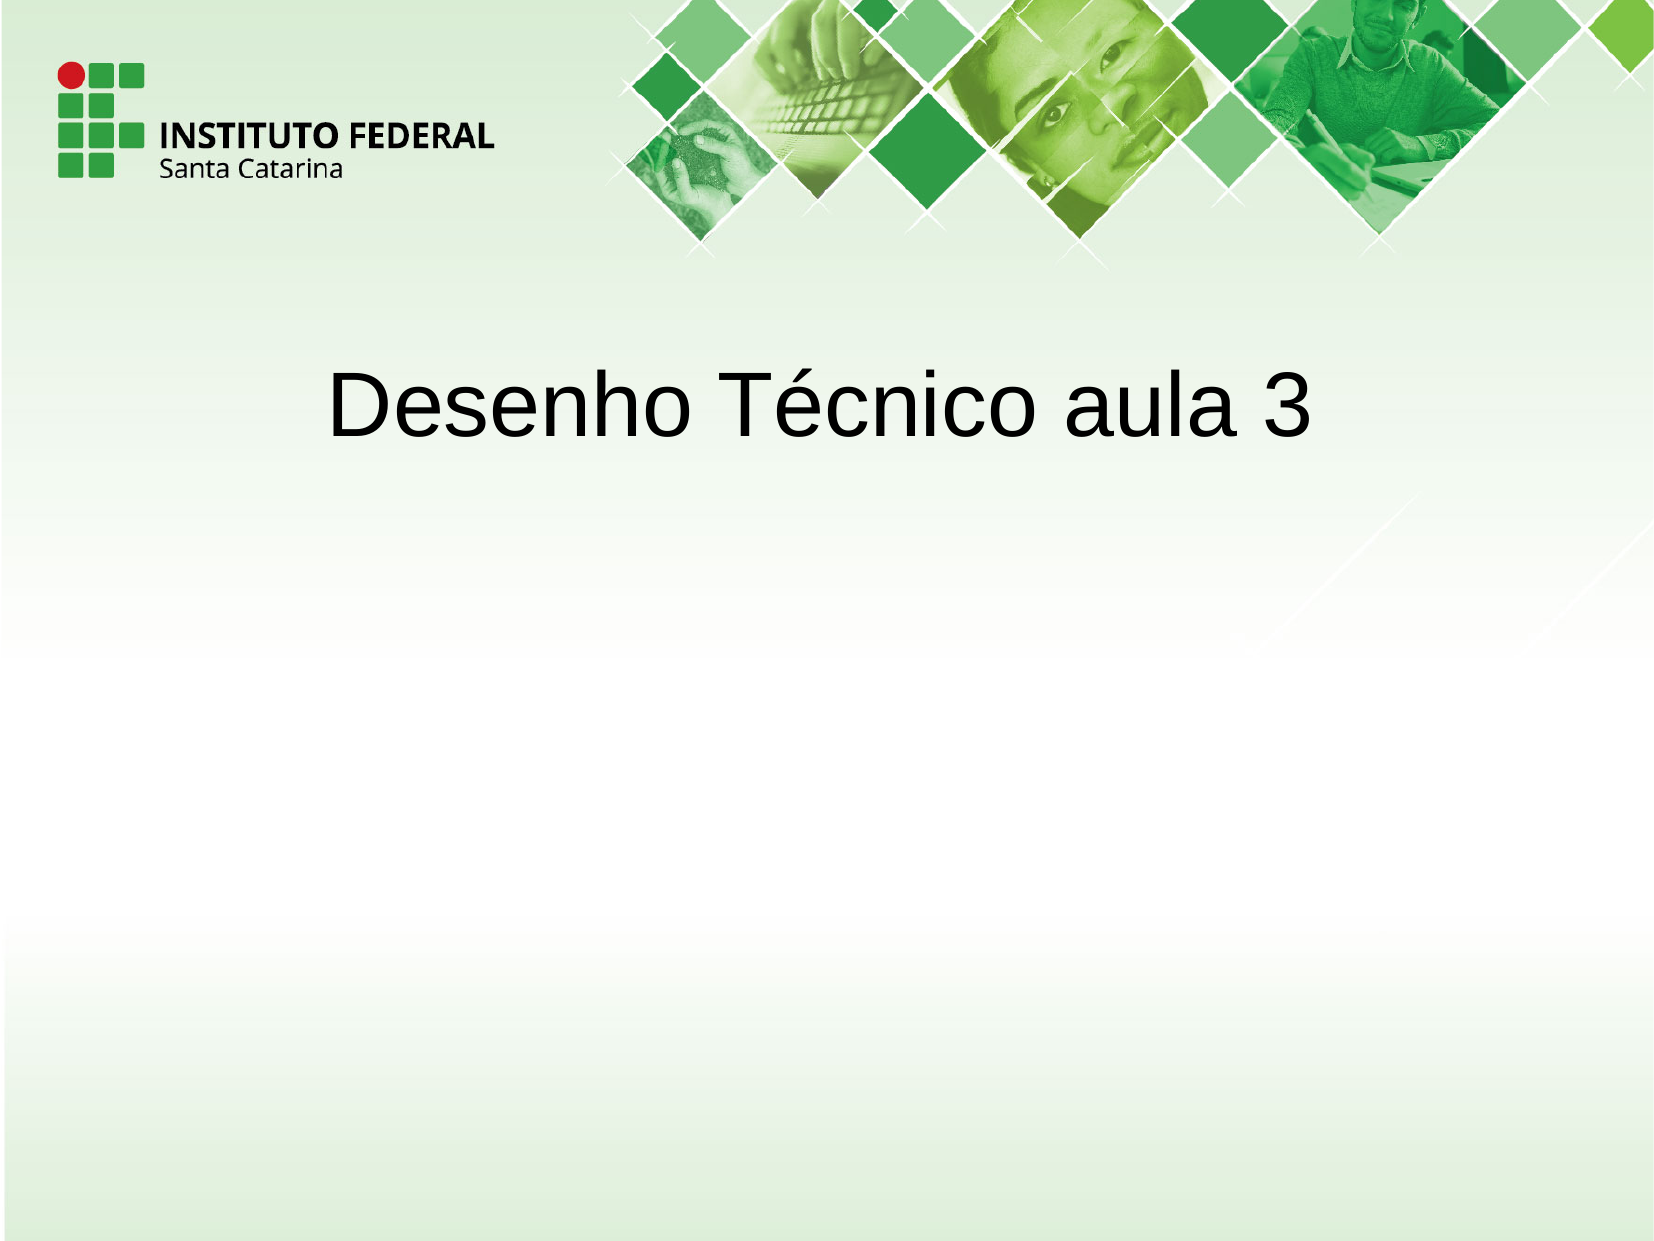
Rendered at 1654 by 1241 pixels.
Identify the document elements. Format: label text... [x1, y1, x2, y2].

picture [1, 0, 1654, 1241]
title Desenho Técnico aula 3 [47, 300, 1595, 508]
